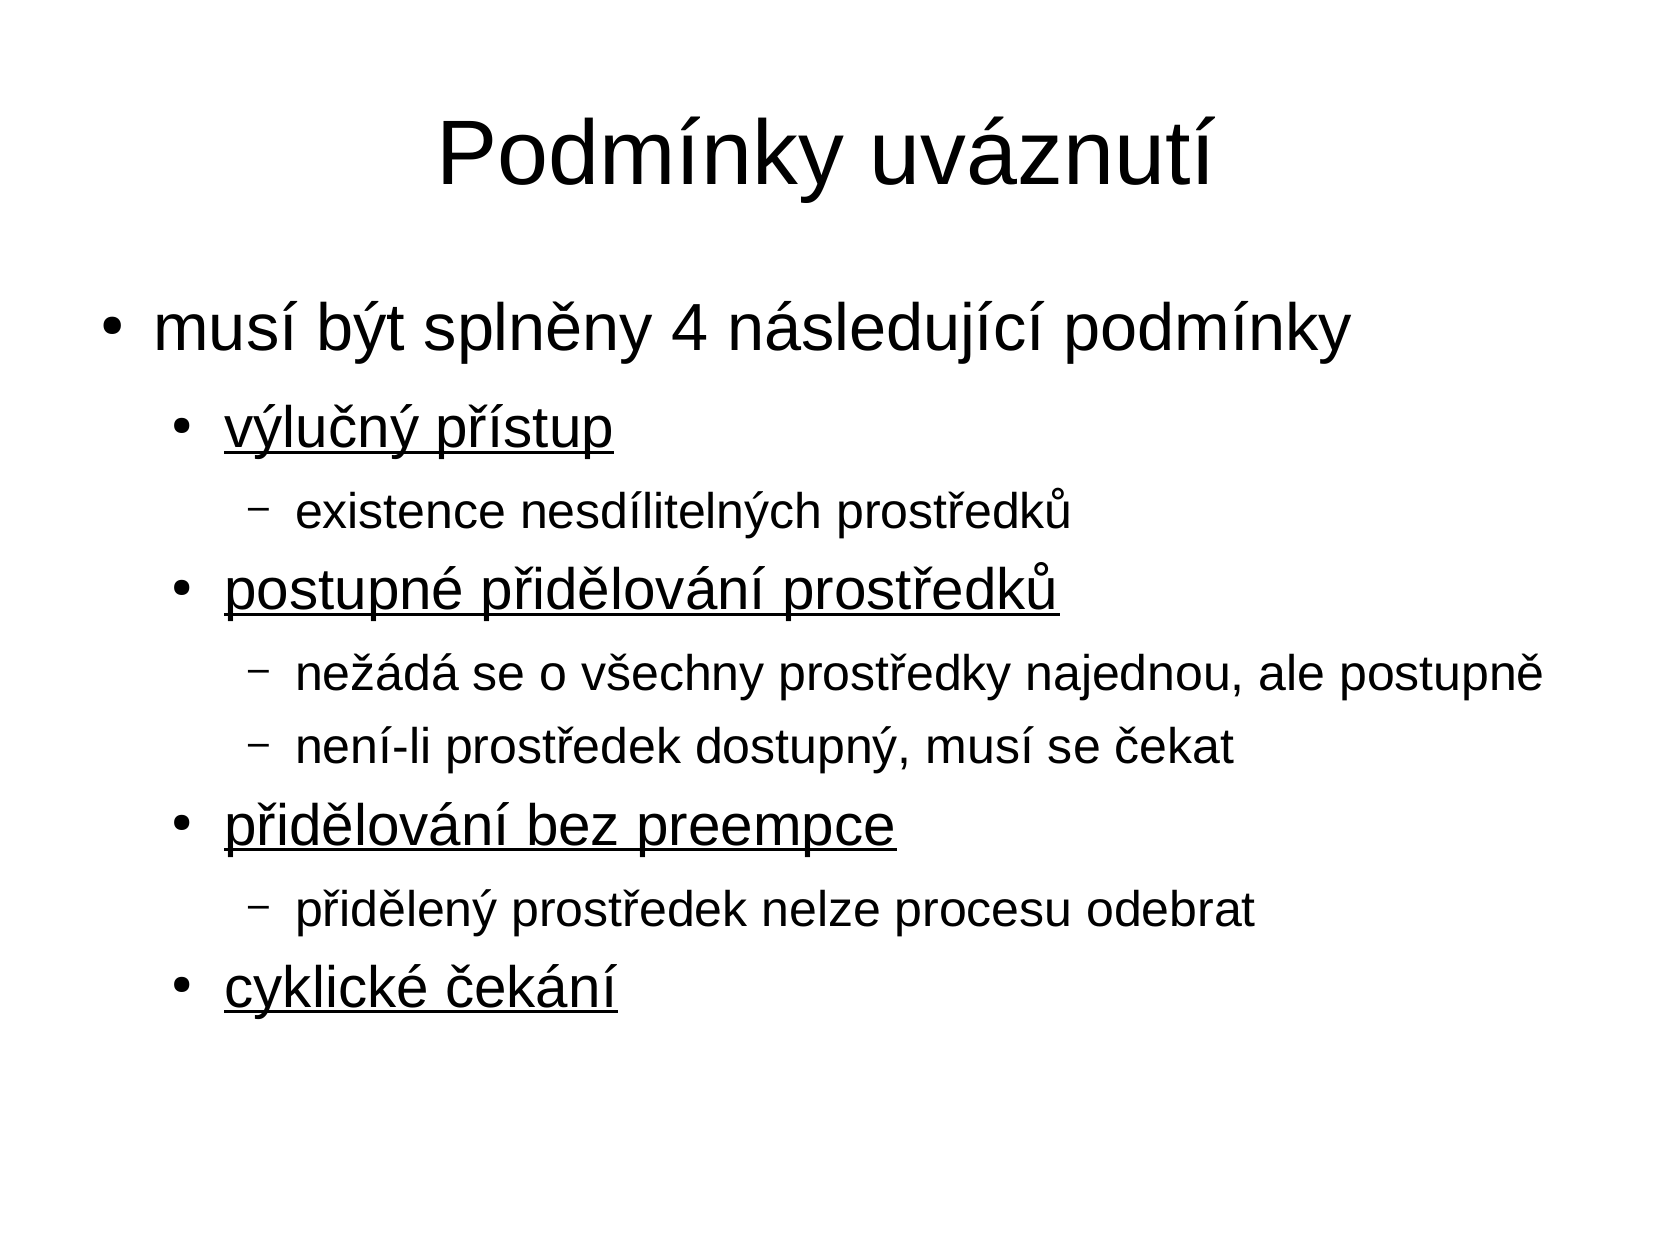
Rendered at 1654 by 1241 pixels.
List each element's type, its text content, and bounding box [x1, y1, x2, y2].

title Podmínky uváznutí [82, 56, 1571, 250]
list musí být splněny 4 následující podmínky výlučný přístup existence nesdílitelných prostředků postupné přidělování prostředků nežádá se o všechny prostředky najednou, ale postupně není-li prostředek dostupný, musí se čekat přidělování bez preempce přidělený prostředek nelze procesu odebrat cyklické čekání [82, 290, 1571, 1094]
